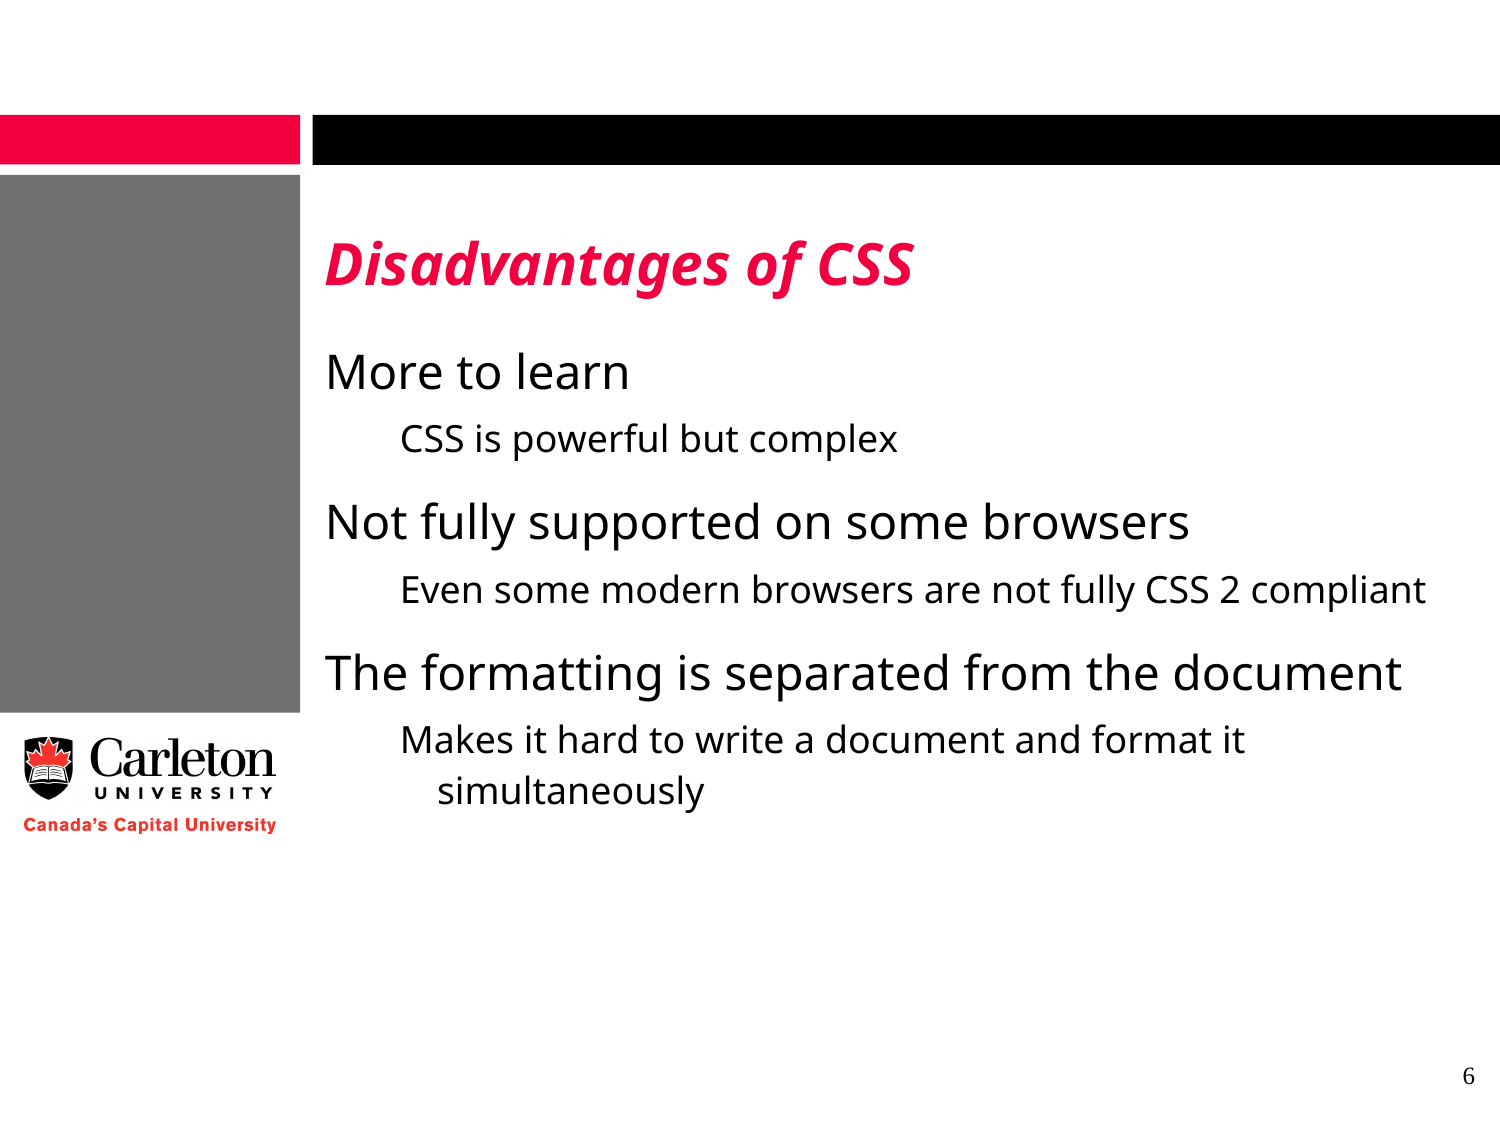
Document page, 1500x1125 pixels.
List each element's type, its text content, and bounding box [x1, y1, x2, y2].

list More to learn CSS is powerful but complex Not fully supported on some browsers Even some modern browsers are not fully CSS 2 compliant The formatting is separated from the document Makes it hard to write a document and format it simultaneously [324, 324, 1450, 1036]
picture [24, 737, 276, 834]
title Disadvantages of CSS [324, 194, 1450, 324]
